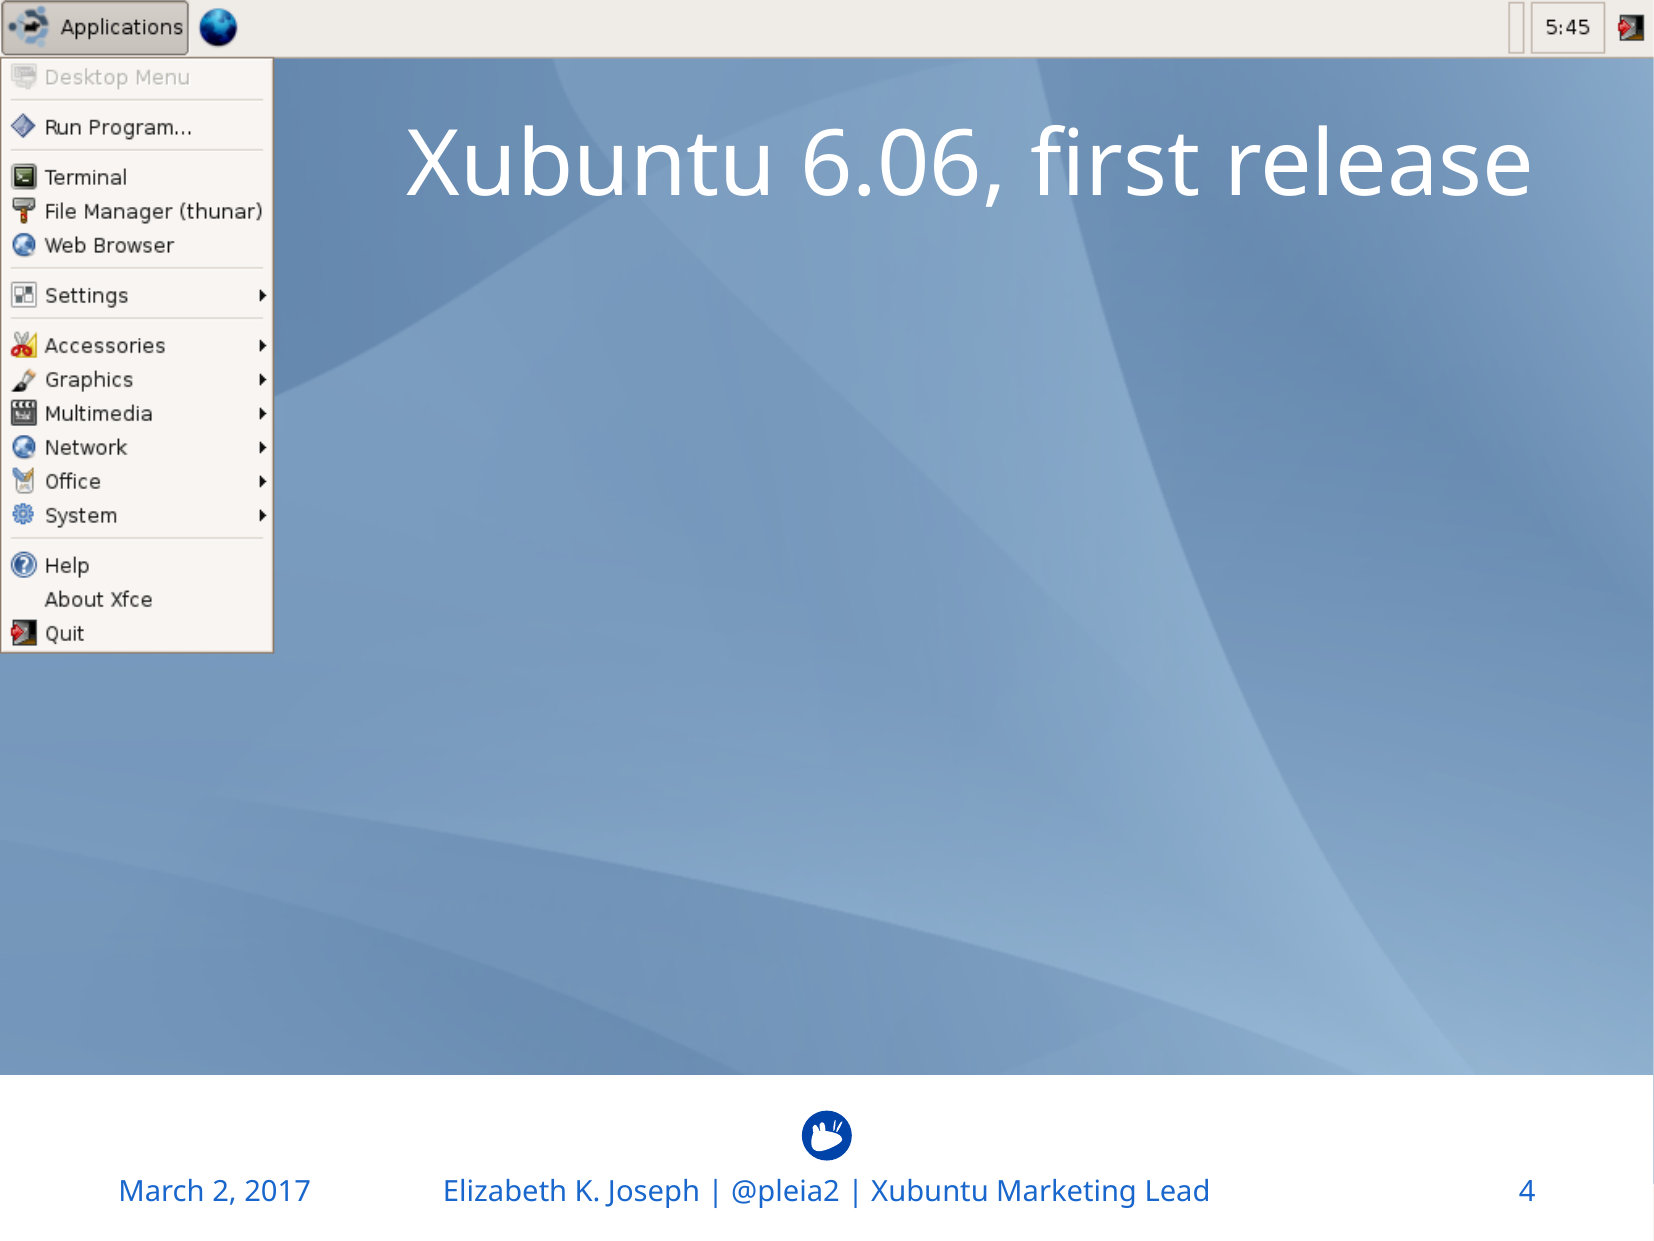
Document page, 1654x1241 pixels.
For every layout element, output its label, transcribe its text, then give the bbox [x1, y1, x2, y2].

picture [0, 0, 1654, 1241]
title Xubuntu 6.06, first release [118, 88, 1536, 231]
